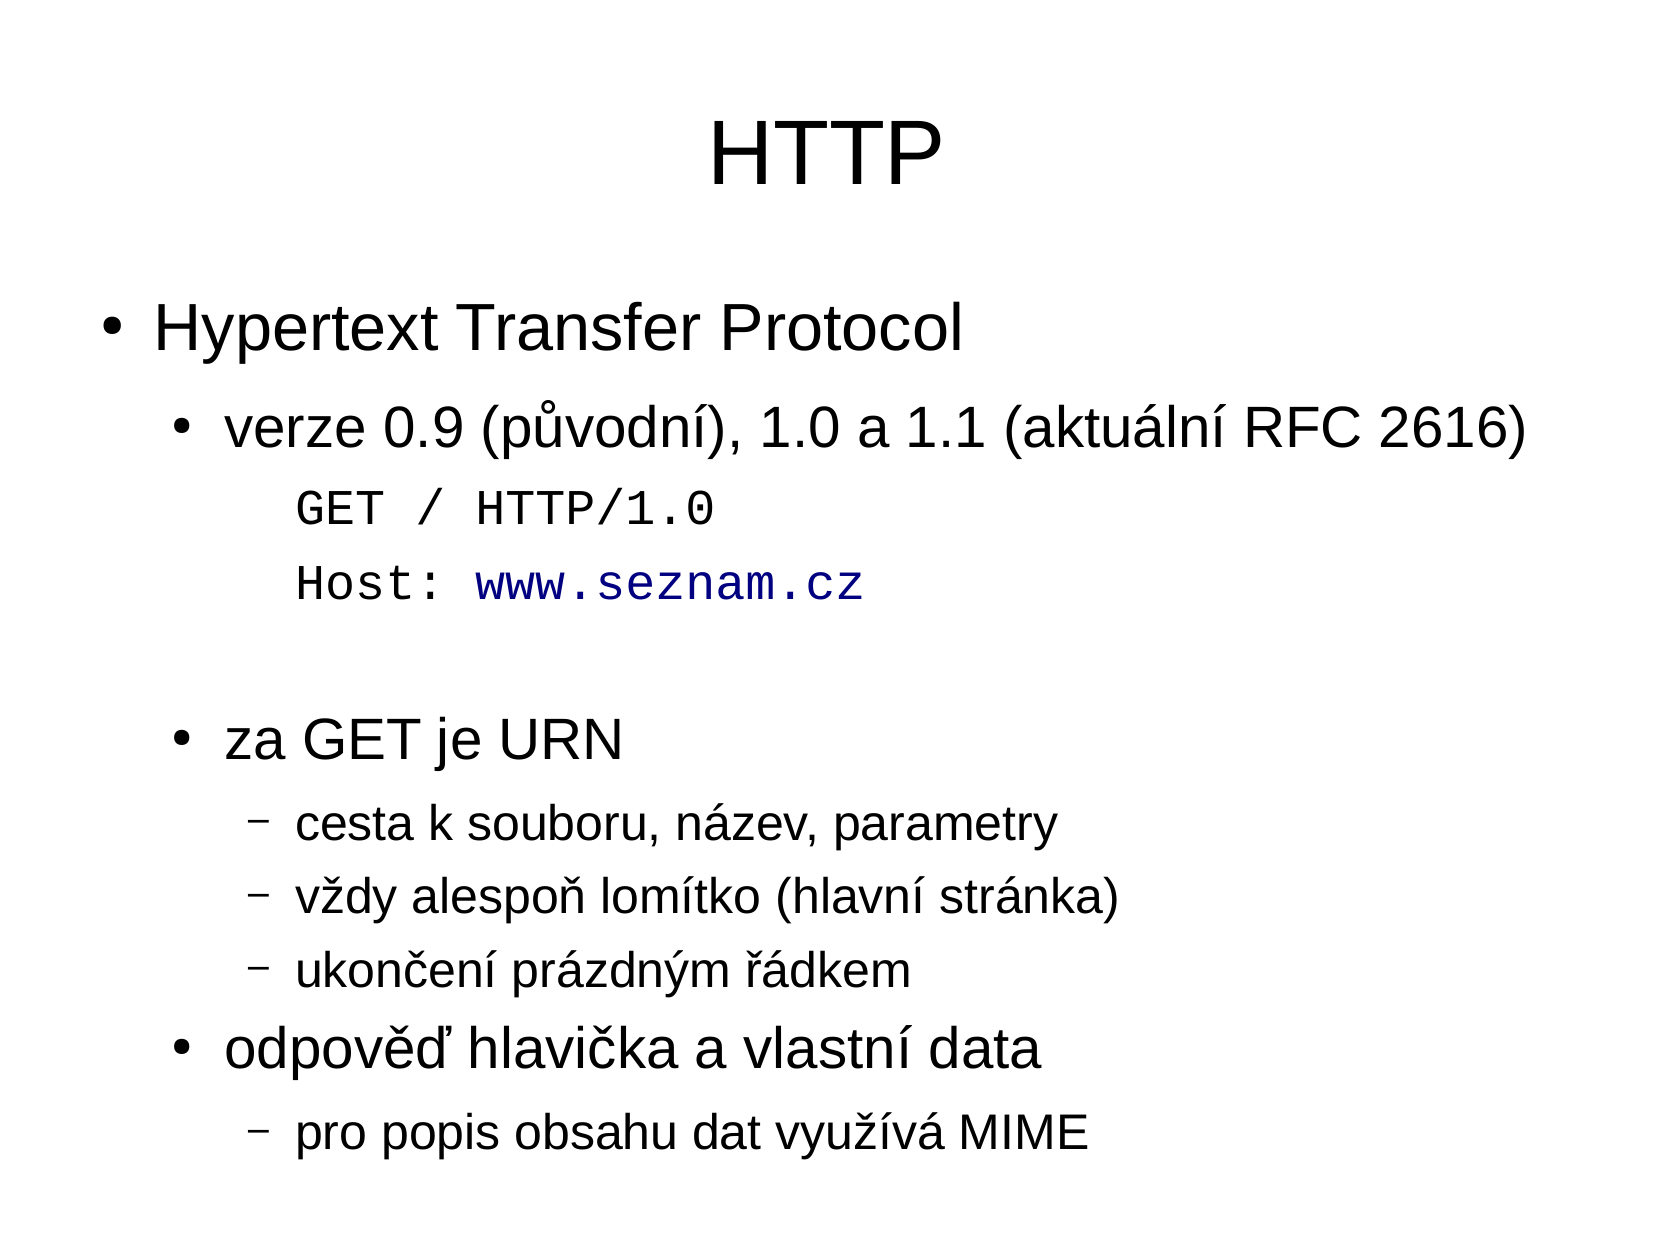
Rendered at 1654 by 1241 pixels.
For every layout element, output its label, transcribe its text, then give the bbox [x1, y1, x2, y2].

list Hypertext Transfer Protocol verze 0.9 (původní), 1.0 a 1.1 (aktuální RFC 2616) GET / HTTP/1.0 Host: www.seznam.cz za GET je URN cesta k souboru, název, parametry vždy alespoň lomítko (hlavní stránka) ukončení prázdným řádkem odpověď hlavička a vlastní data pro popis obsahu dat využívá MIME [82, 290, 1571, 1161]
title HTTP [82, 49, 1571, 257]
